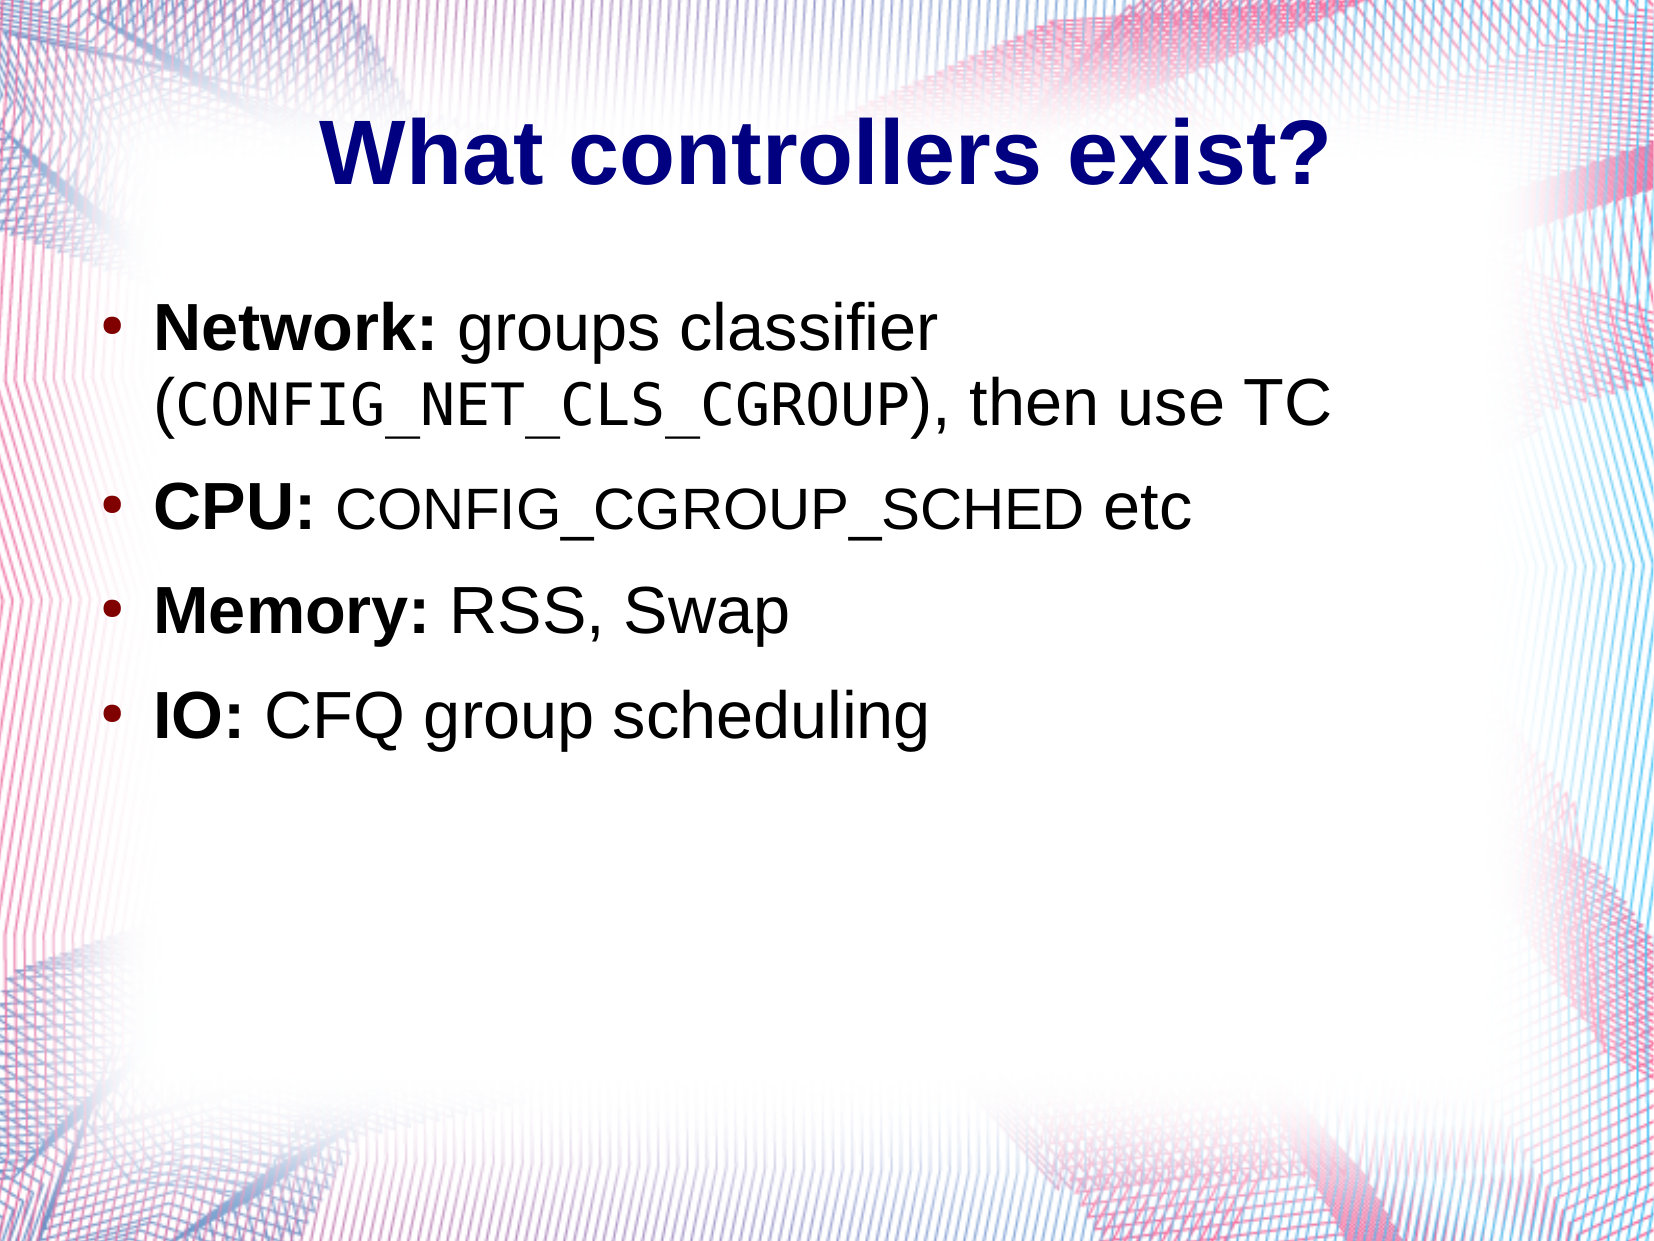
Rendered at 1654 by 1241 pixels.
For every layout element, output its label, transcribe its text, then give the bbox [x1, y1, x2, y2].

title What controllers exist? [82, 56, 1571, 250]
list Network: groups classifier (CONFIG_NET_CLS_CGROUP), then use TC CPU: CONFIG_CGROUP_SCHED etc Memory: RSS, Swap IO: CFQ group scheduling [82, 290, 1571, 1094]
picture [0, 0, 1654, 1241]
